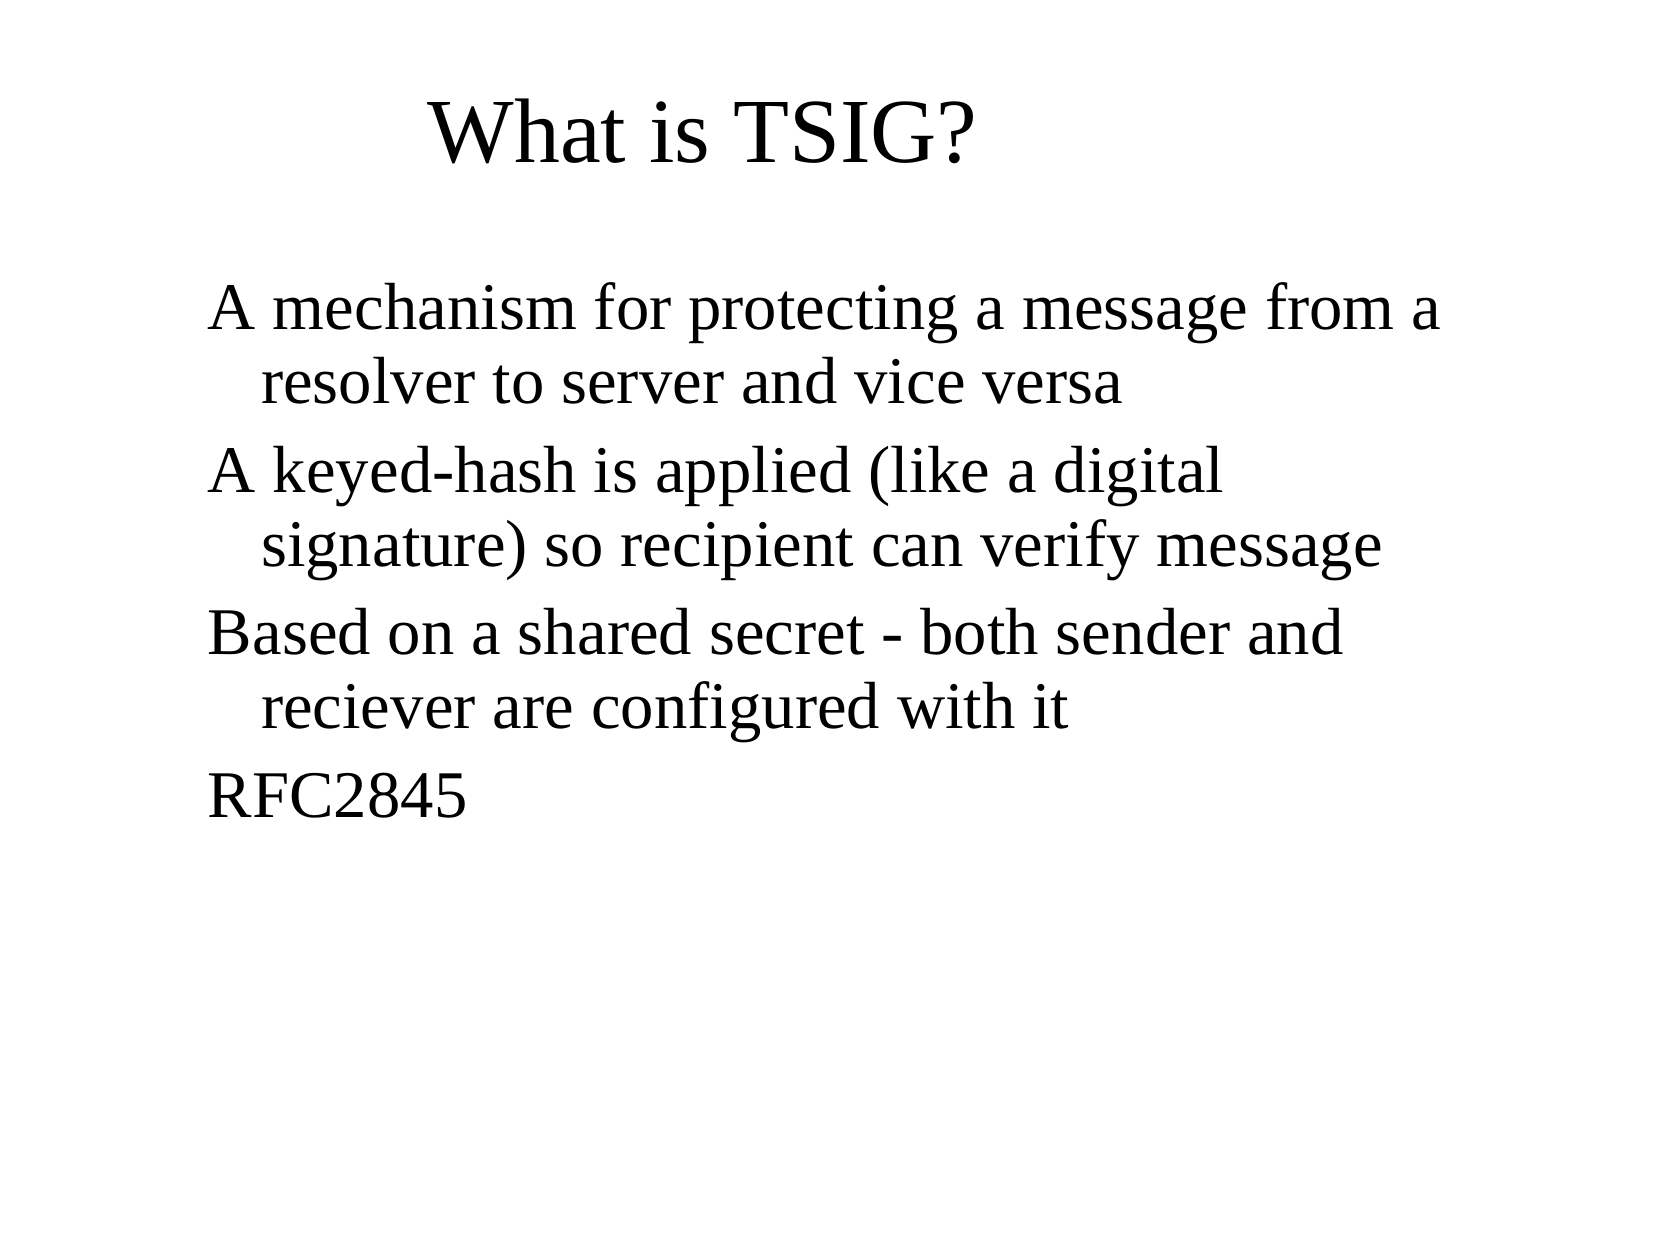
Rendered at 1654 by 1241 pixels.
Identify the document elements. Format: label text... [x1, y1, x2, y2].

list A mechanism for protecting a message from a resolver to server and vice versa A keyed-hash is applied (like a digital signature) so recipient can verify message Based on a shared secret - both sender and reciever are configured with it RFC2845 [174, 262, 1463, 1000]
title What is TSIG? [412, 37, 1413, 226]
